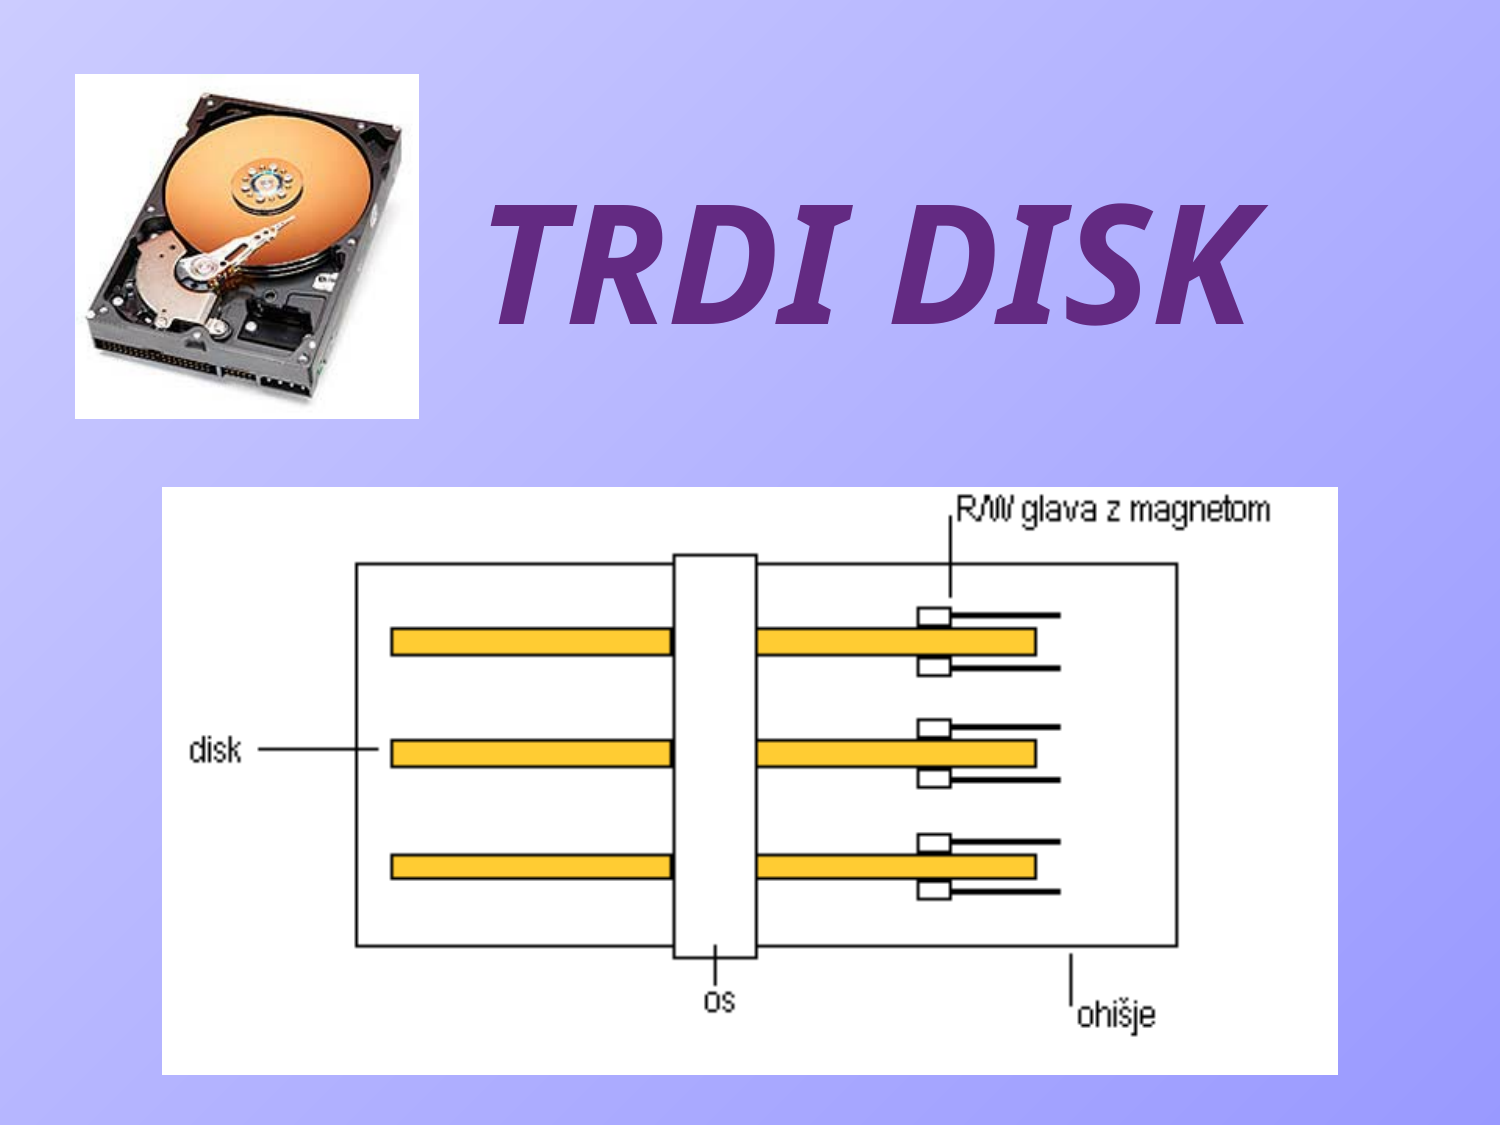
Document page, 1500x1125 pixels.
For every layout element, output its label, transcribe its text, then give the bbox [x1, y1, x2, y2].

picture [75, 74, 419, 419]
picture [162, 487, 1338, 1075]
text_box TRDI DISK [462, 149, 1463, 366]
